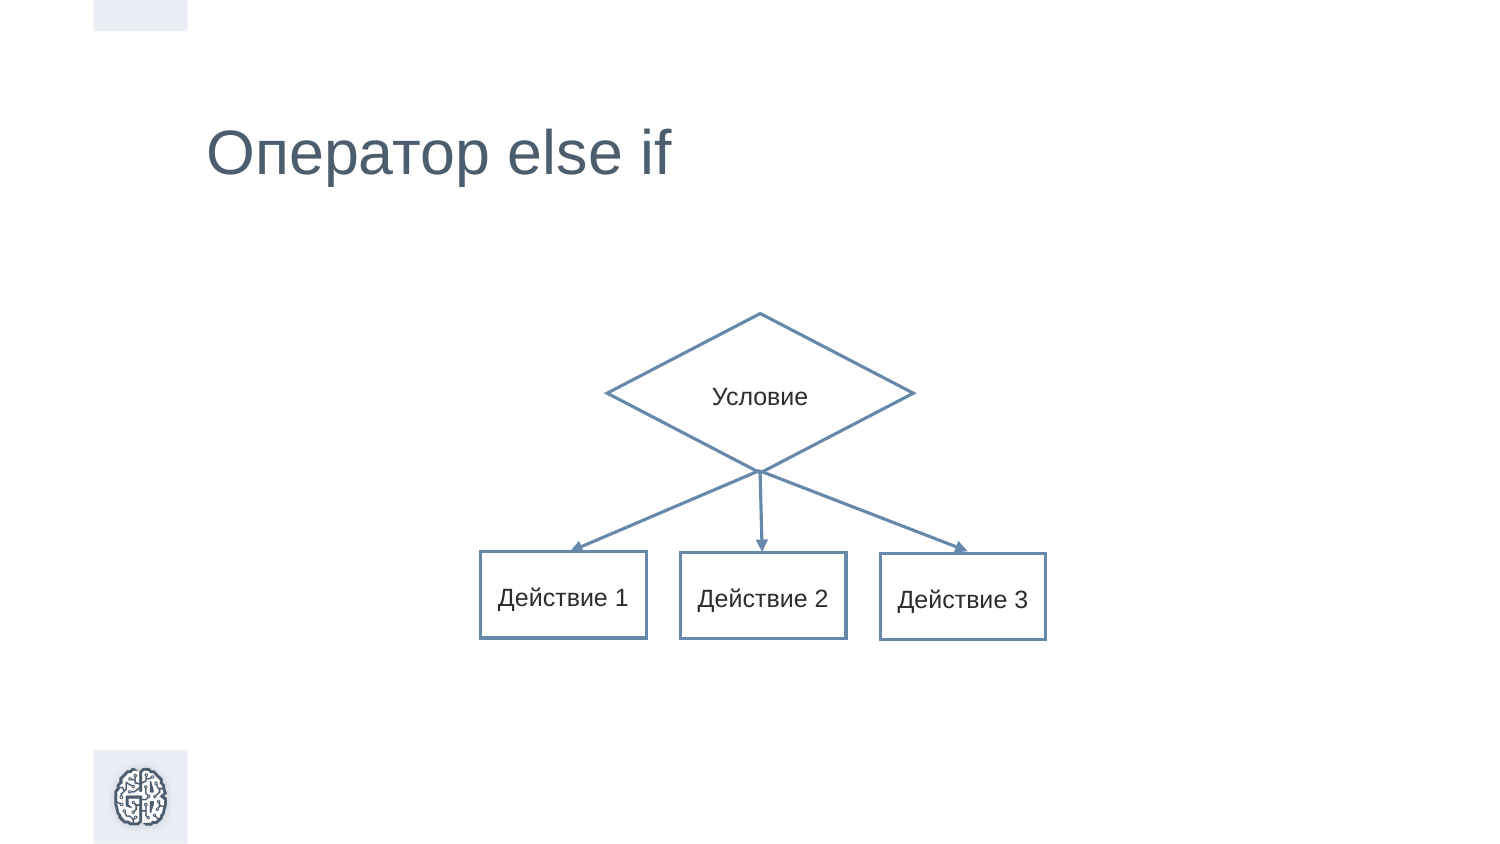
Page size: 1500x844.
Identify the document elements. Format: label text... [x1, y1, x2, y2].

title Оператор else if [186, 94, 1500, 204]
text_box Действие 2 [680, 552, 846, 639]
text_box Условие [607, 313, 914, 471]
text_box Действие 3 [880, 553, 1046, 640]
text_box Действие 1 [480, 551, 647, 638]
picture [106, 760, 175, 834]
